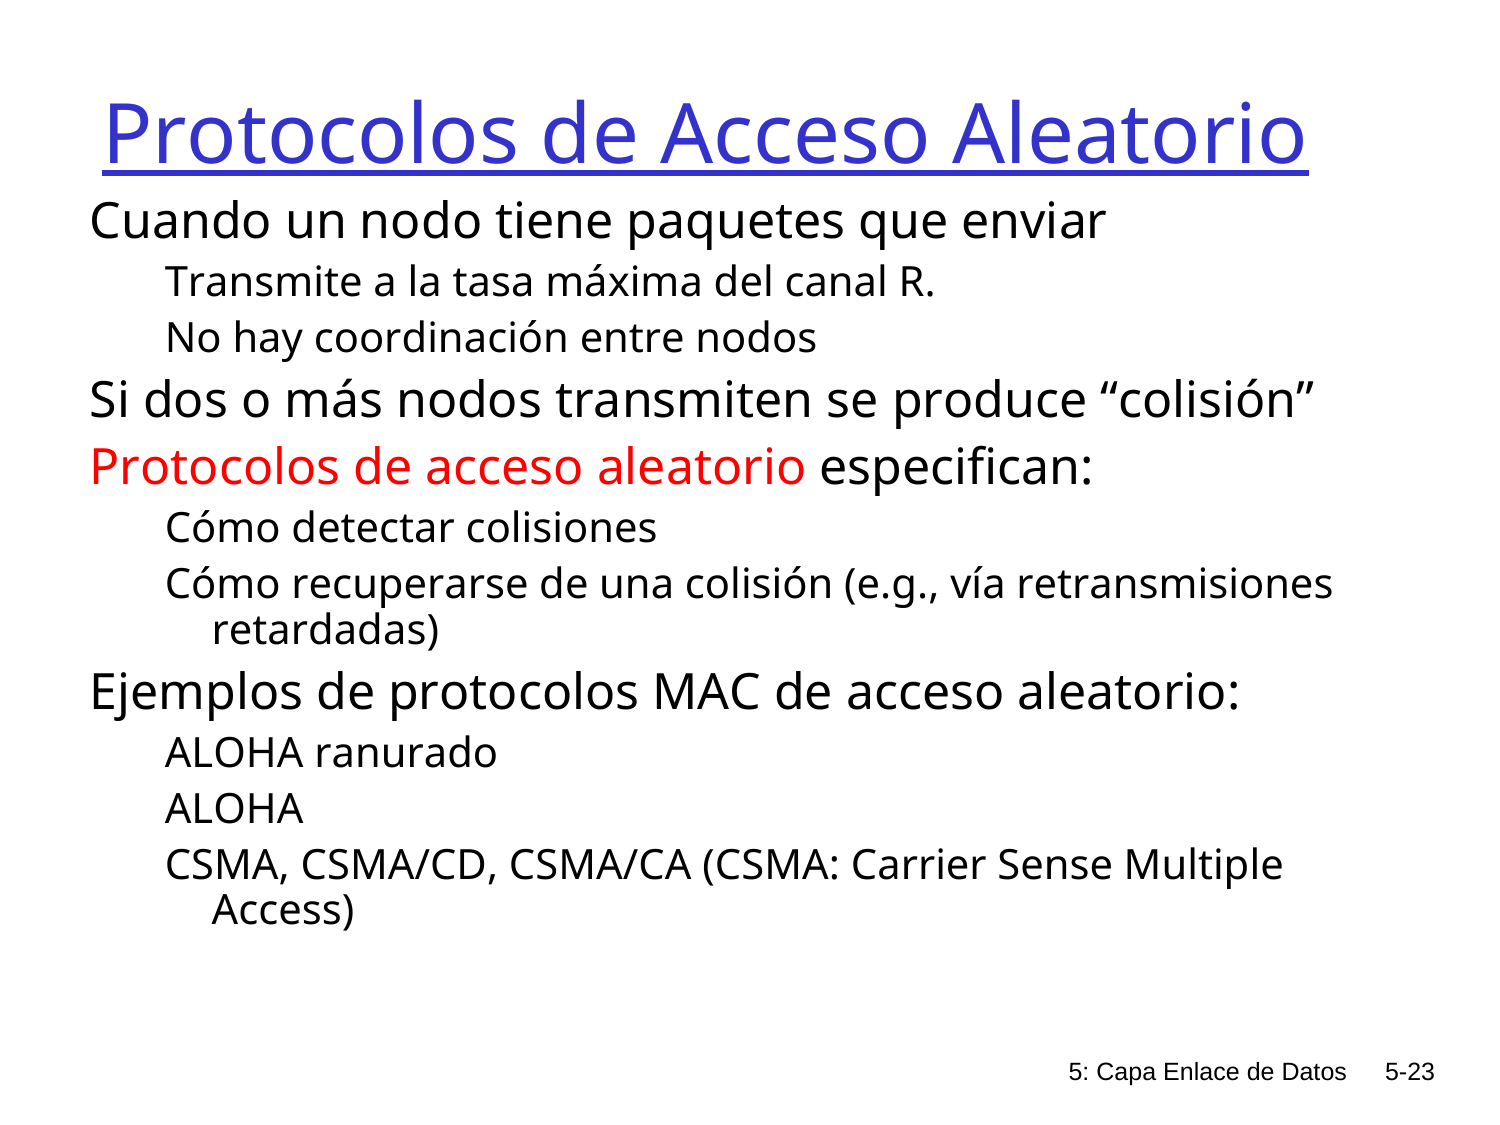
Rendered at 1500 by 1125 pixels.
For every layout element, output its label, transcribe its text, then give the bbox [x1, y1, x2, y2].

list Cuando un nodo tiene paquetes que enviar Transmite a la tasa máxima del canal R. No hay coordinación entre nodos Si dos o más nodos transmiten se produce “colisión” Protocolos de acceso aleatorio especifican: Cómo detectar colisiones Cómo recuperarse de una colisión (e.g., vía retransmisiones retardadas) Ejemplos de protocolos MAC de acceso aleatorio: ALOHA ranurado ALOHA CSMA, CSMA/CD, CSMA/CA (CSMA: Carrier Sense Multiple Access) [75, 187, 1351, 1024]
title Protocolos de Acceso Aleatorio [87, 37, 1363, 225]
